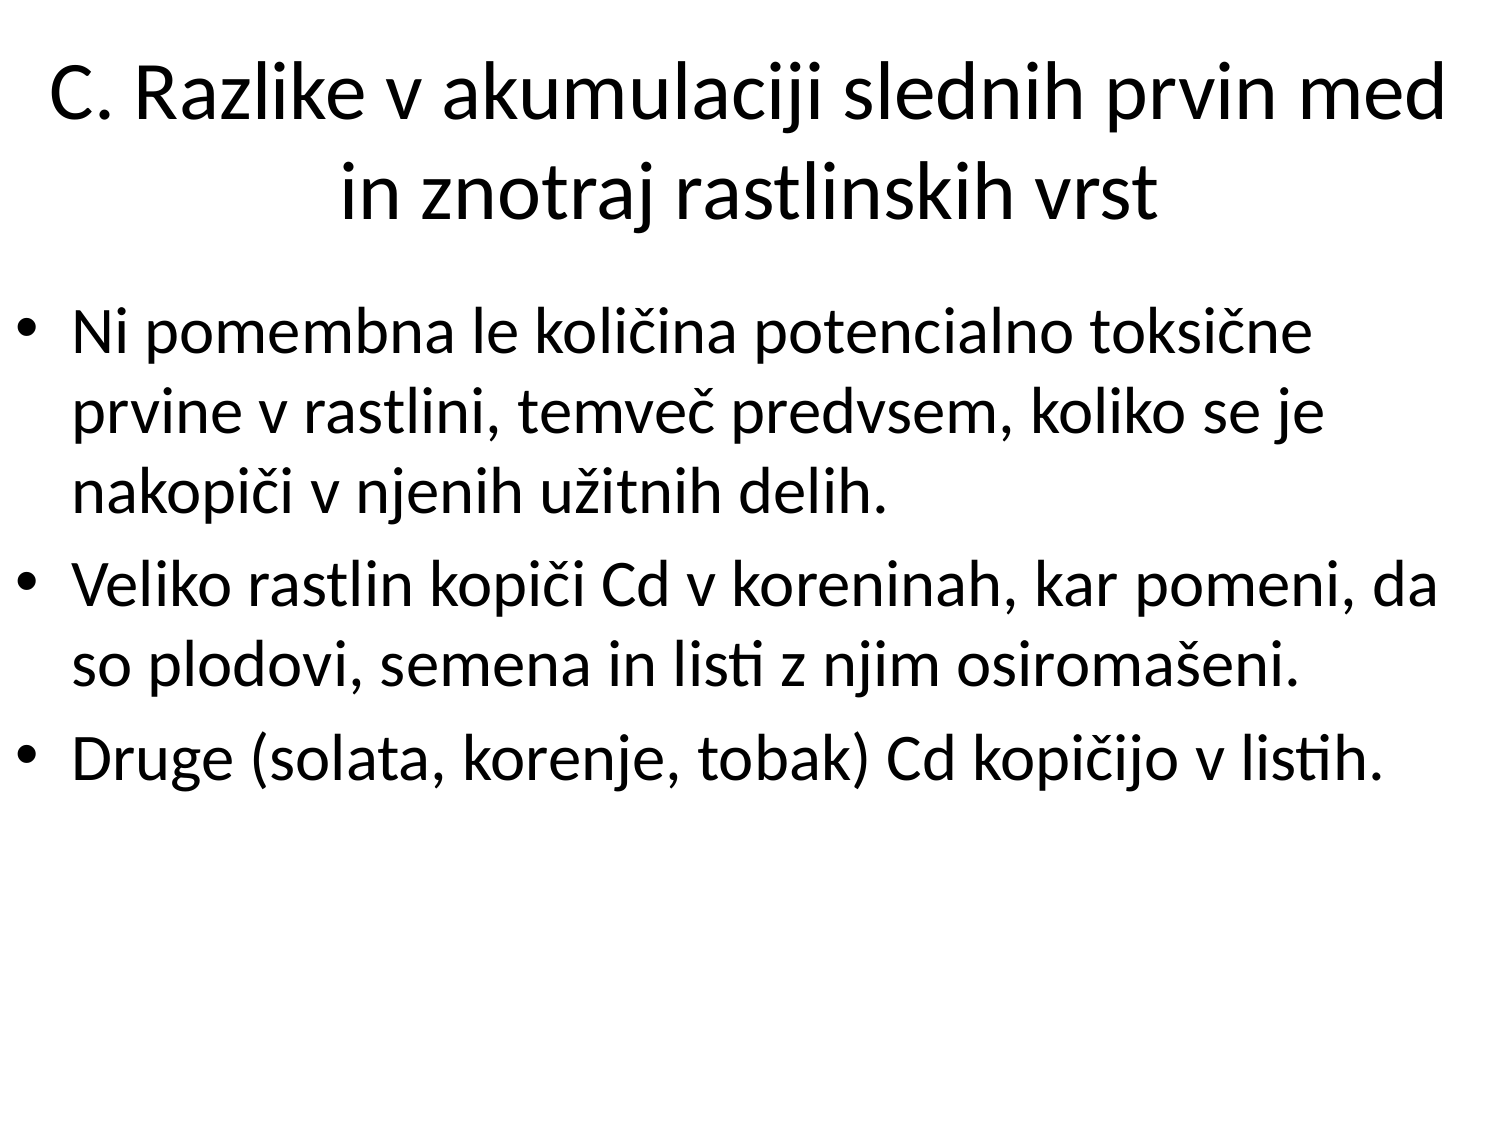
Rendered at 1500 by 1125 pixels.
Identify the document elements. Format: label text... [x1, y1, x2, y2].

list Ni pomembna le količina potencialno toksične prvine v rastlini, temveč predvsem, koliko se je nakopiči v njenih užitnih delih. Veliko rastlin kopiči Cd v koreninah, kar pomeni, da so plodovi, semena in listi z njim osiromašeni. Druge (solata, korenje, tobak) Cd kopičijo v listih. [0, 278, 1500, 1125]
title C. Razlike v akumulaciji slednih prvin med in znotraj rastlinskih vrst [0, 42, 1500, 231]
